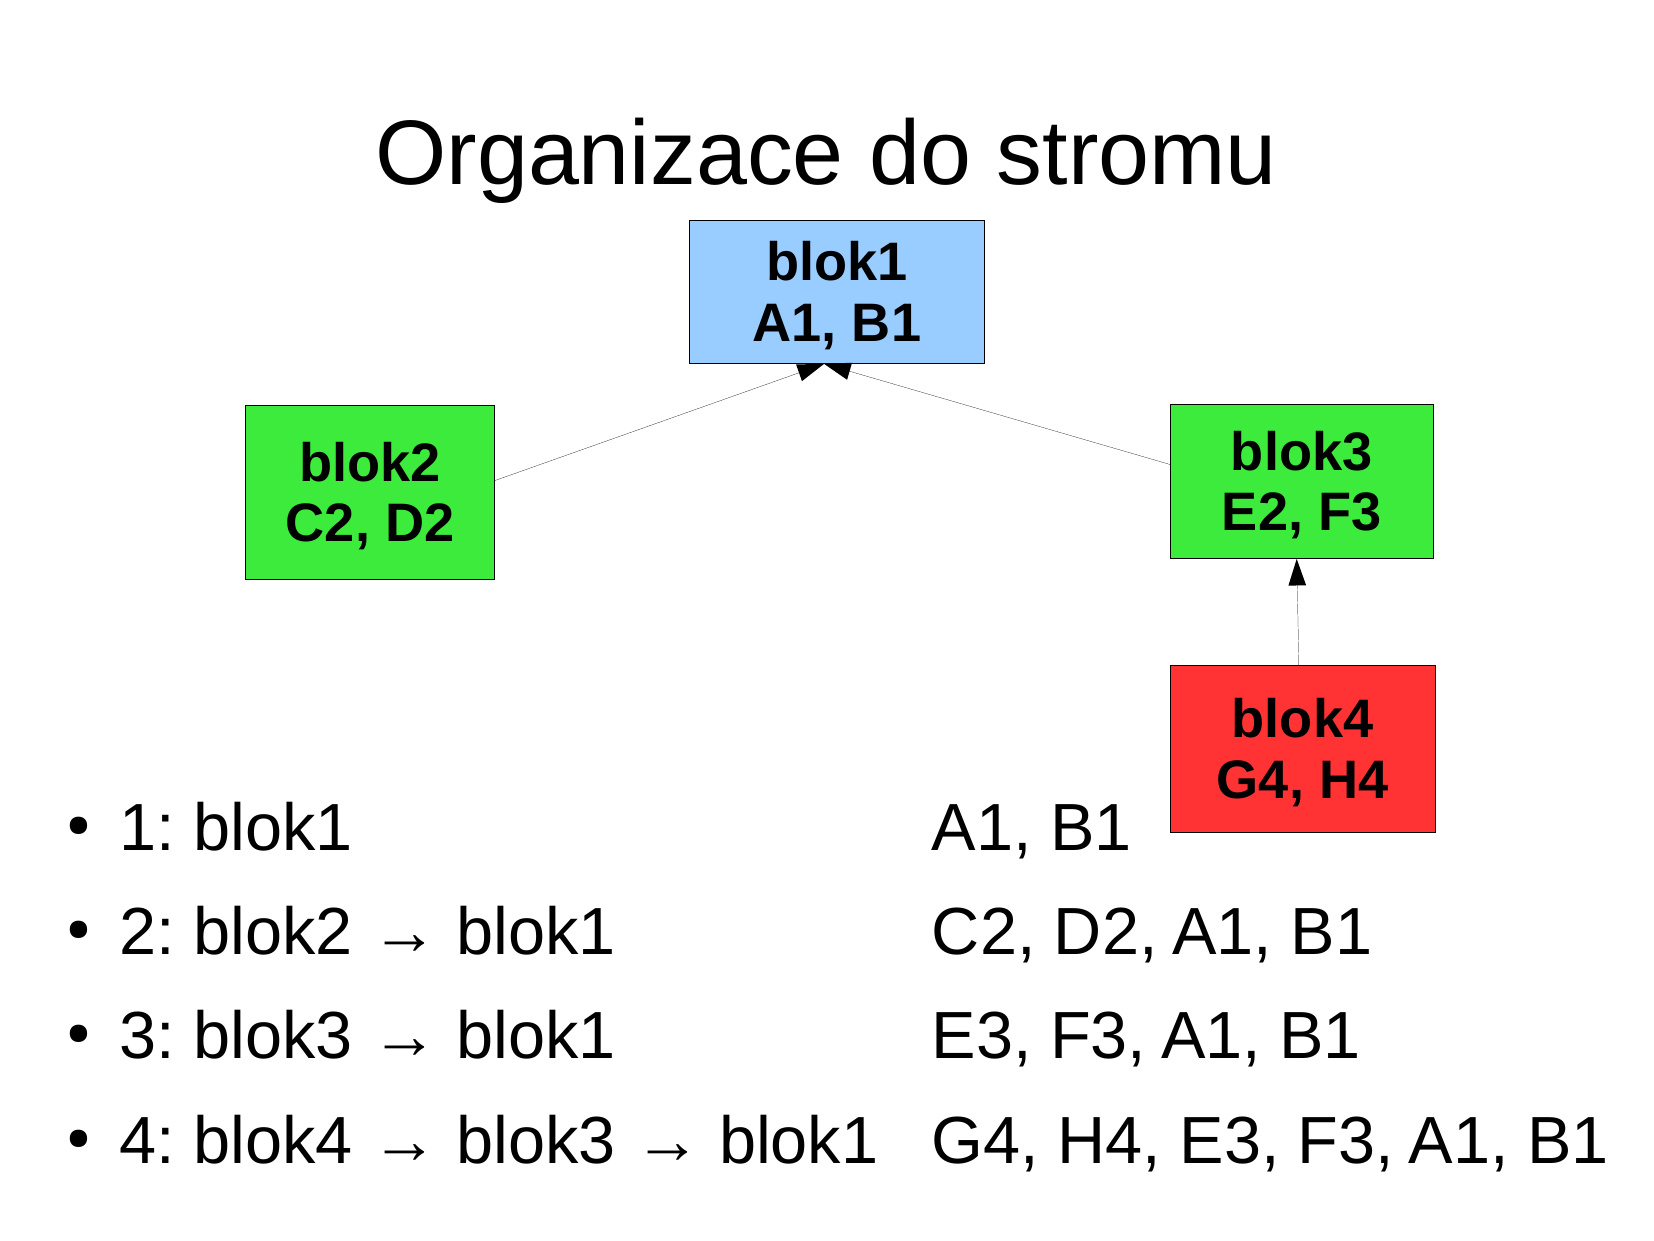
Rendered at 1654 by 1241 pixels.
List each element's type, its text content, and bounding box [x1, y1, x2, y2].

text_box blok3 E2, F3 [1170, 404, 1434, 559]
text_box blok4 G4, H4 [1170, 665, 1436, 789]
text_box blok2 C2, D2 [245, 405, 495, 580]
title Organizace do stromu [82, 56, 1571, 250]
list 1: blok1 A1, B1 2: blok2 → blok1 C2, D2, A1, B1 3: blok3 → blok1 E3, F3, A1, B1 4: blok4 → blok3 → blok1 G4, H4, E3, F3, A1, B1 [48, 789, 1632, 1178]
text_box blok1 A1, B1 [689, 220, 985, 364]
